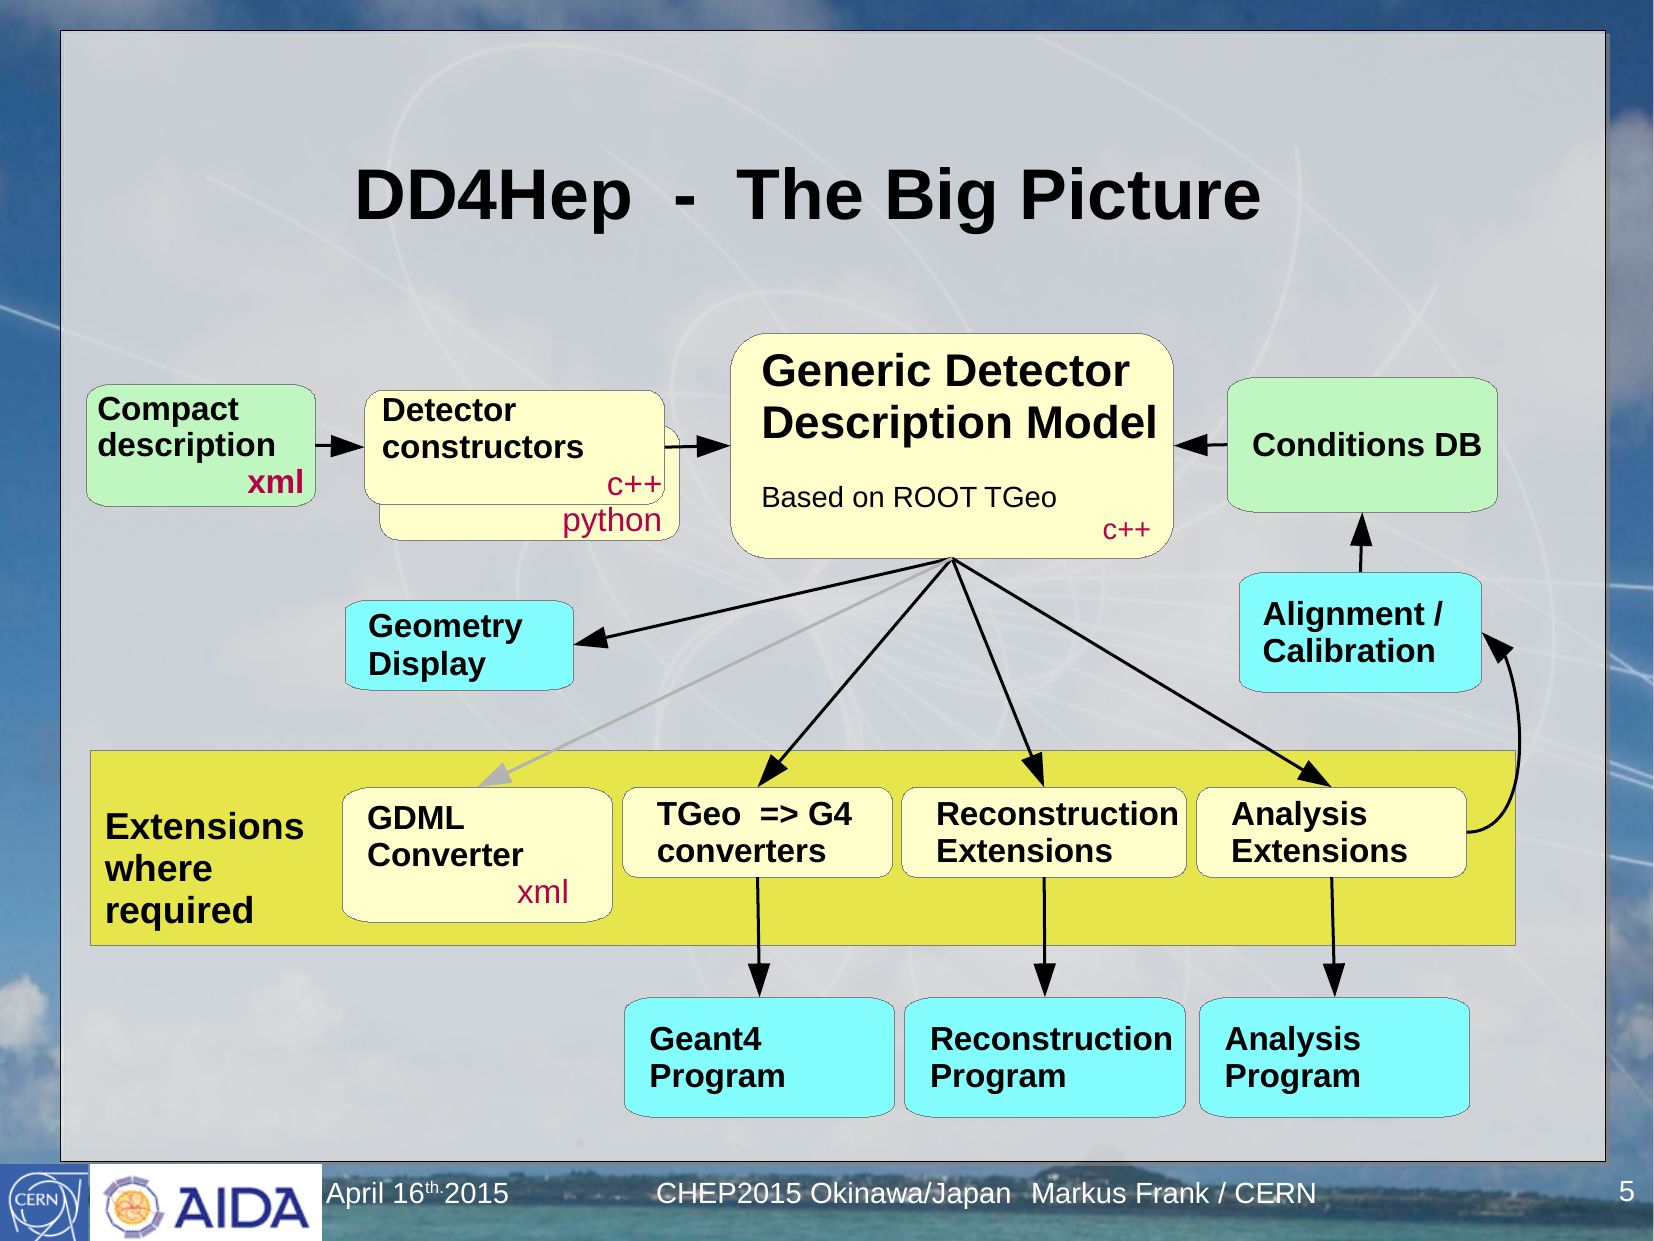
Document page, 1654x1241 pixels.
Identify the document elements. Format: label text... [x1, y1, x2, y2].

text_box Reconstruction Program [904, 997, 1186, 1118]
text_box GDML Converter xml [342, 787, 613, 923]
text_box Extensions where required [1275, 750, 1516, 830]
picture [0, 0, 1654, 1241]
text_box Geant4 Program [624, 997, 895, 1118]
text_box TGeo => G4 converters [622, 787, 893, 878]
text_box Analysis Program [1199, 997, 1470, 1118]
title DD4Hep - The Big Picture [82, 90, 1536, 298]
text_box Reconstruction Extensions [901, 787, 1187, 878]
text_box Detector constructors c++ [364, 390, 665, 505]
text_box Extensions where required [1032, 750, 1331, 946]
text_box Analysis Extensions [1196, 787, 1467, 878]
text_box Conditions DB [1227, 377, 1498, 513]
text_box Extensions where required [90, 750, 786, 946]
text_box Alignment / Calibration [1239, 572, 1482, 693]
text_box Generic Detector Description Model Based on ROOT TGeo c++ [730, 333, 1174, 559]
text_box Detector constructors python [379, 449, 680, 541]
text_box Compact description xml [86, 384, 316, 507]
text_box Geometry Display [345, 600, 574, 691]
text_box Extensions where required [1334, 790, 1516, 946]
text_box Extensions where required [760, 750, 1043, 946]
